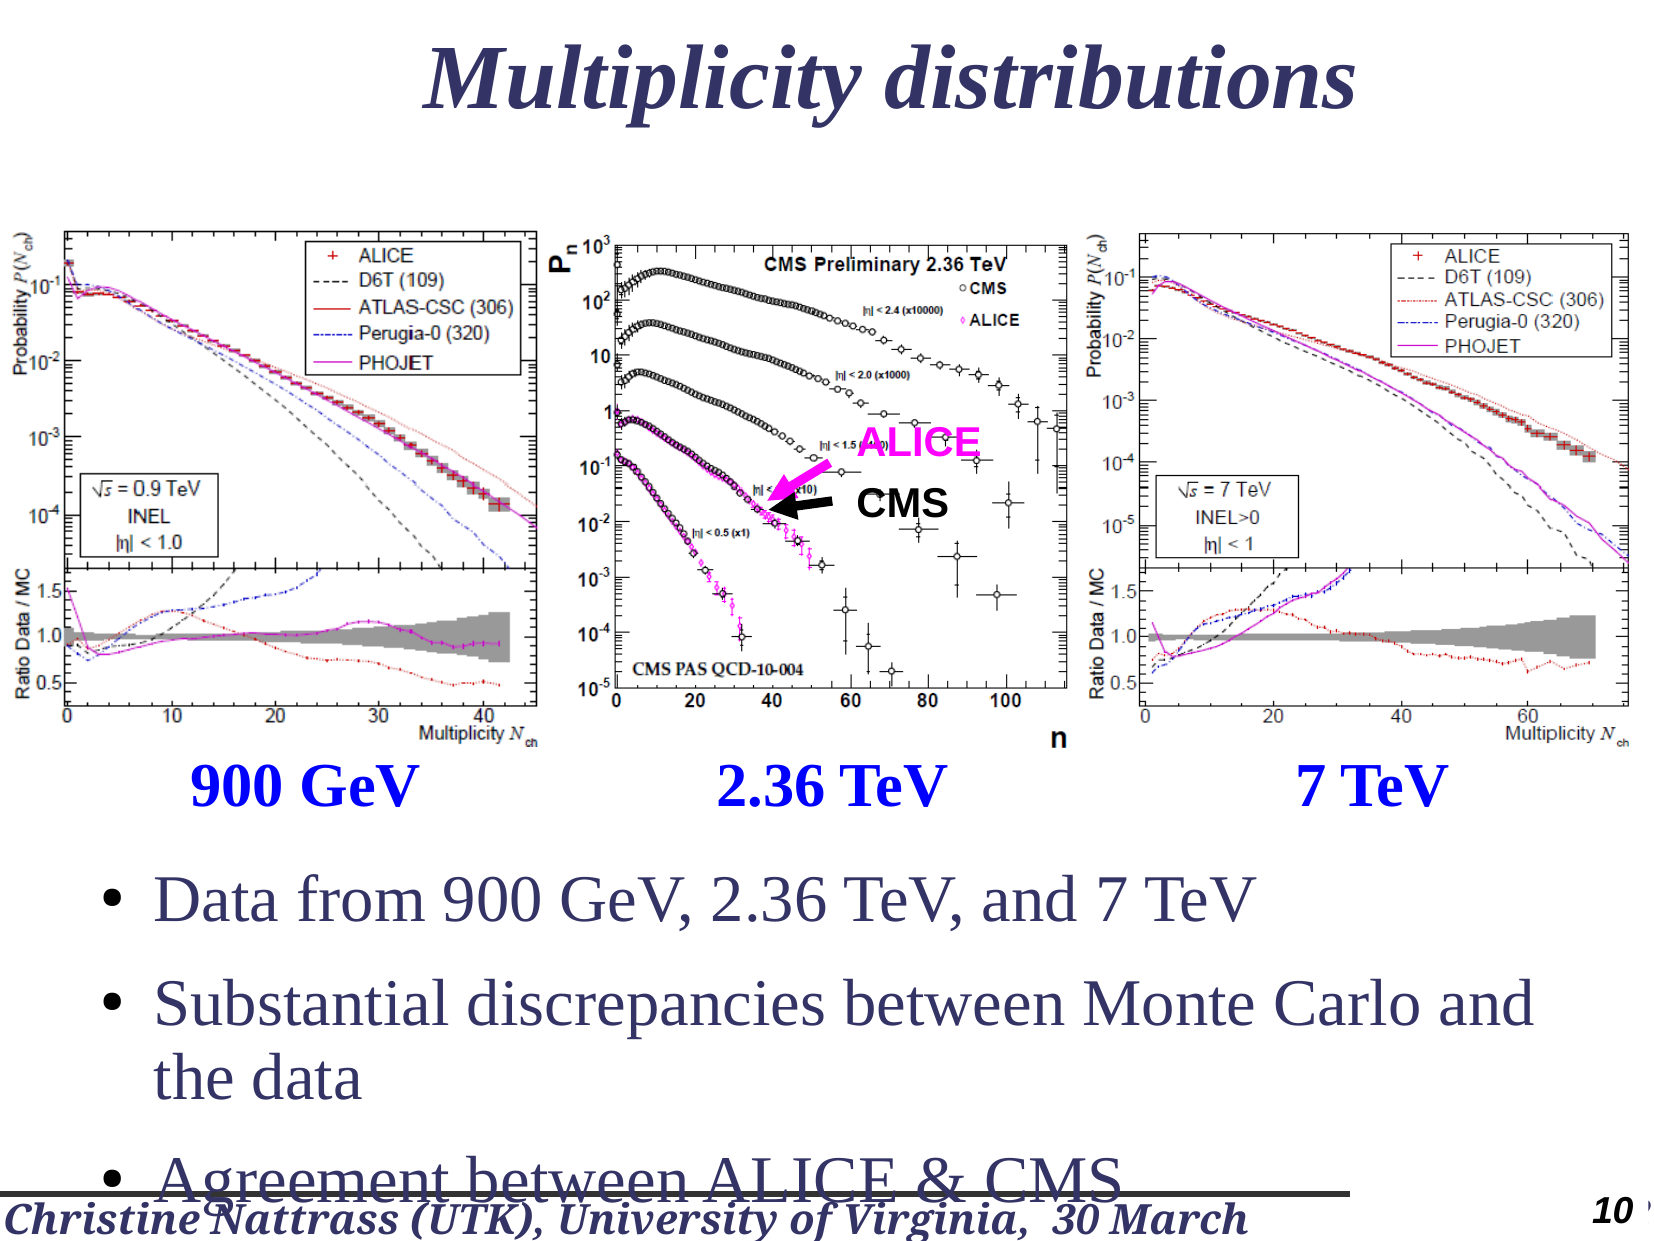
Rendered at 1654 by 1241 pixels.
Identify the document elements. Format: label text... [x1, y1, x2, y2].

list Data from 900 GeV, 2.36 TeV, and 7 TeV Substantial discrepancies between Monte Carlo and the data Agreement between ALICE & CMS [82, 862, 1571, 1241]
text_box 10 [1573, 1181, 1649, 1239]
text_box 7 TeV [1280, 743, 1618, 828]
text_box 900 GeV [175, 743, 514, 828]
text_box ALICE CMS [841, 412, 997, 534]
picture [1, 221, 1648, 750]
text_box 2.36 TeV [701, 743, 1039, 828]
title Multiplicity distributions [147, 8, 1636, 147]
